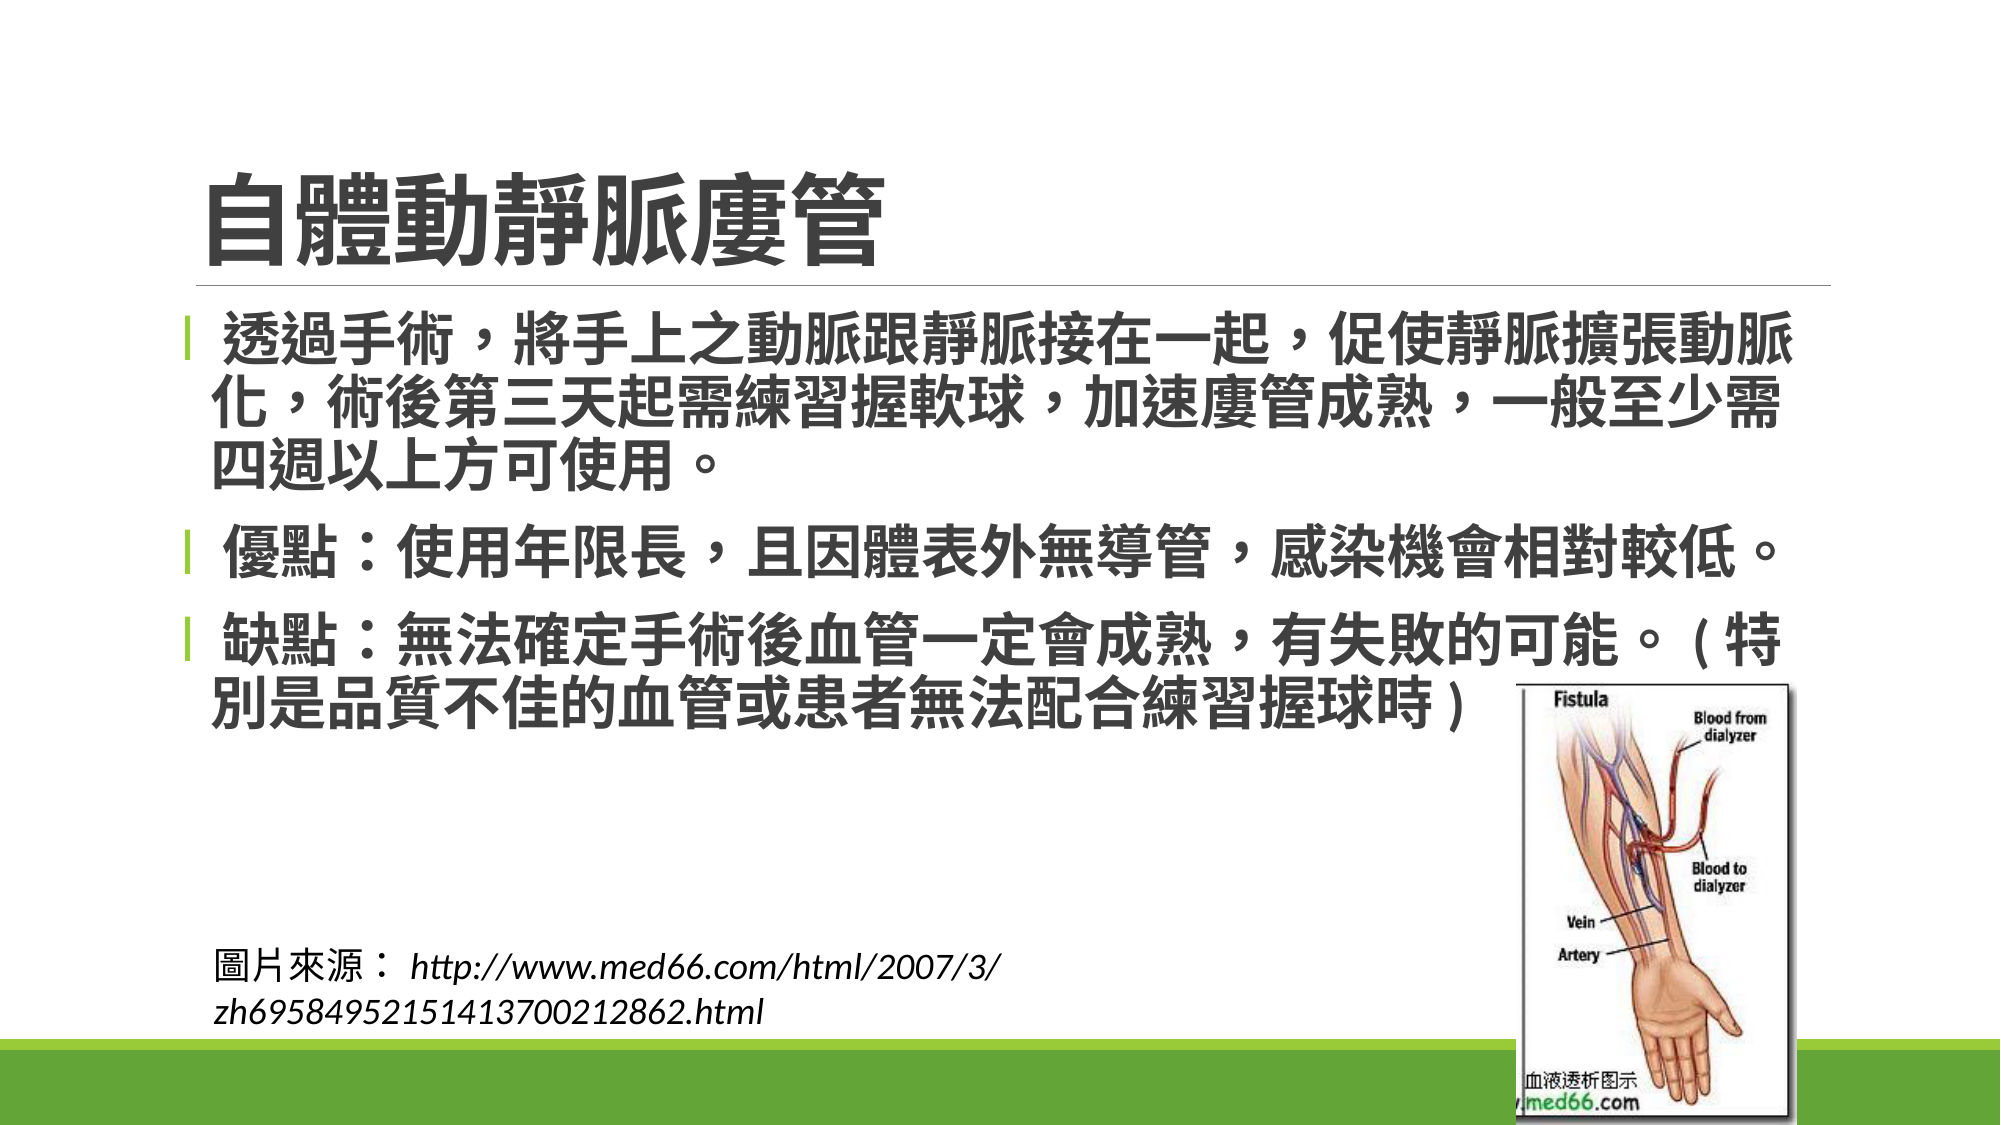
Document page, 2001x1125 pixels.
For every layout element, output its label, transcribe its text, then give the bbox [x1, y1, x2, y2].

list 透過手術，將手上之動脈跟靜脈接在一起，促使靜脈擴張動脈化，術後第三天起需練習握軟球，加速廔管成熟，一般至少需四週以上方可使用。 優點：使用年限長，且因體表外無導管，感染機會相對較低。 缺點：無法確定手術後血管一定會成熟，有失敗的可能。(特別是品質不佳的血管或患者無法配合練習握球時) [180, 302, 1831, 963]
picture [1516, 681, 1797, 1125]
text_box 圖片來源：http://www.med66.com/html/2007/3/zh69584952151413700212862.html [199, 890, 1478, 1040]
title 自體動靜脈廔管 [180, 47, 1831, 286]
